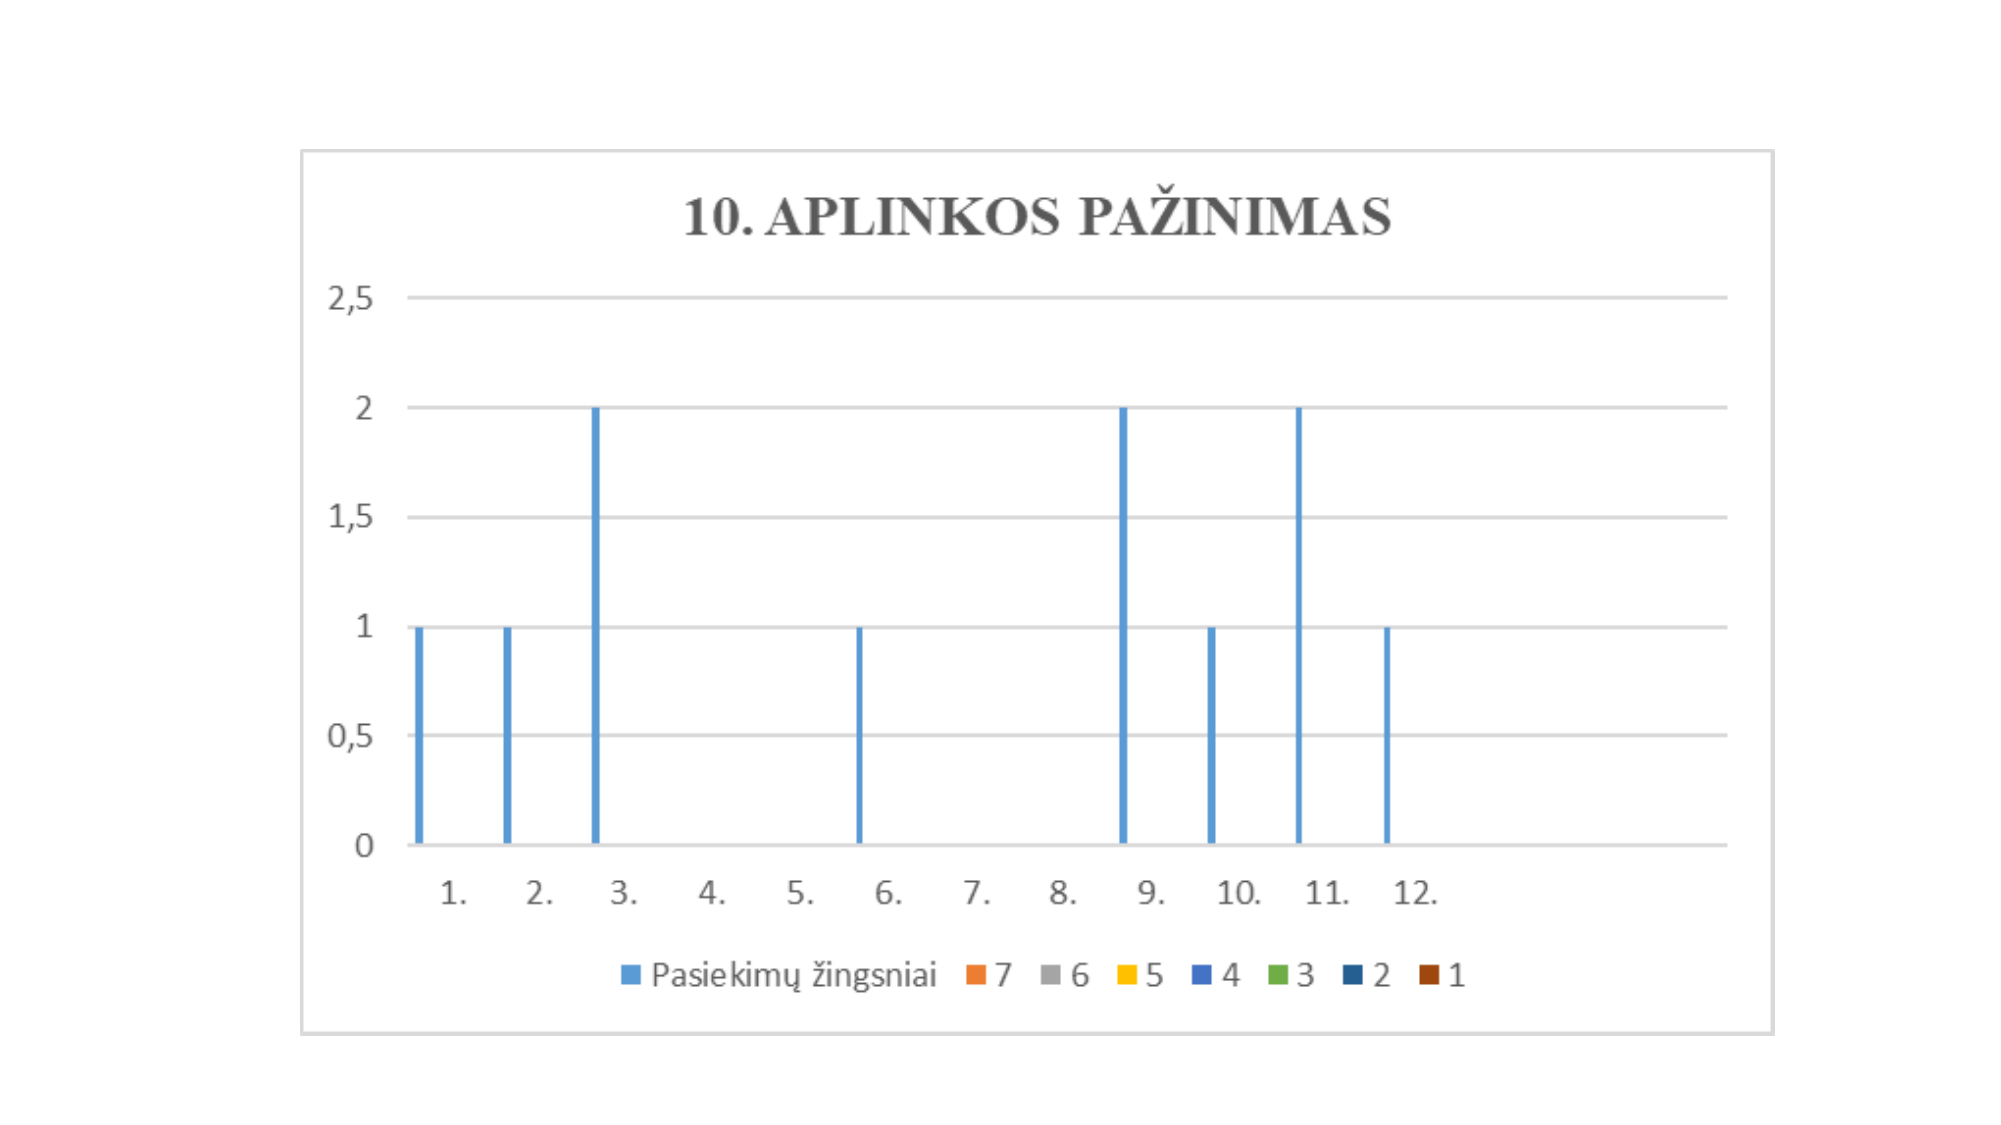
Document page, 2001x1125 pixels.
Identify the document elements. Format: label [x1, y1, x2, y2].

picture [300, 149, 1775, 1036]
